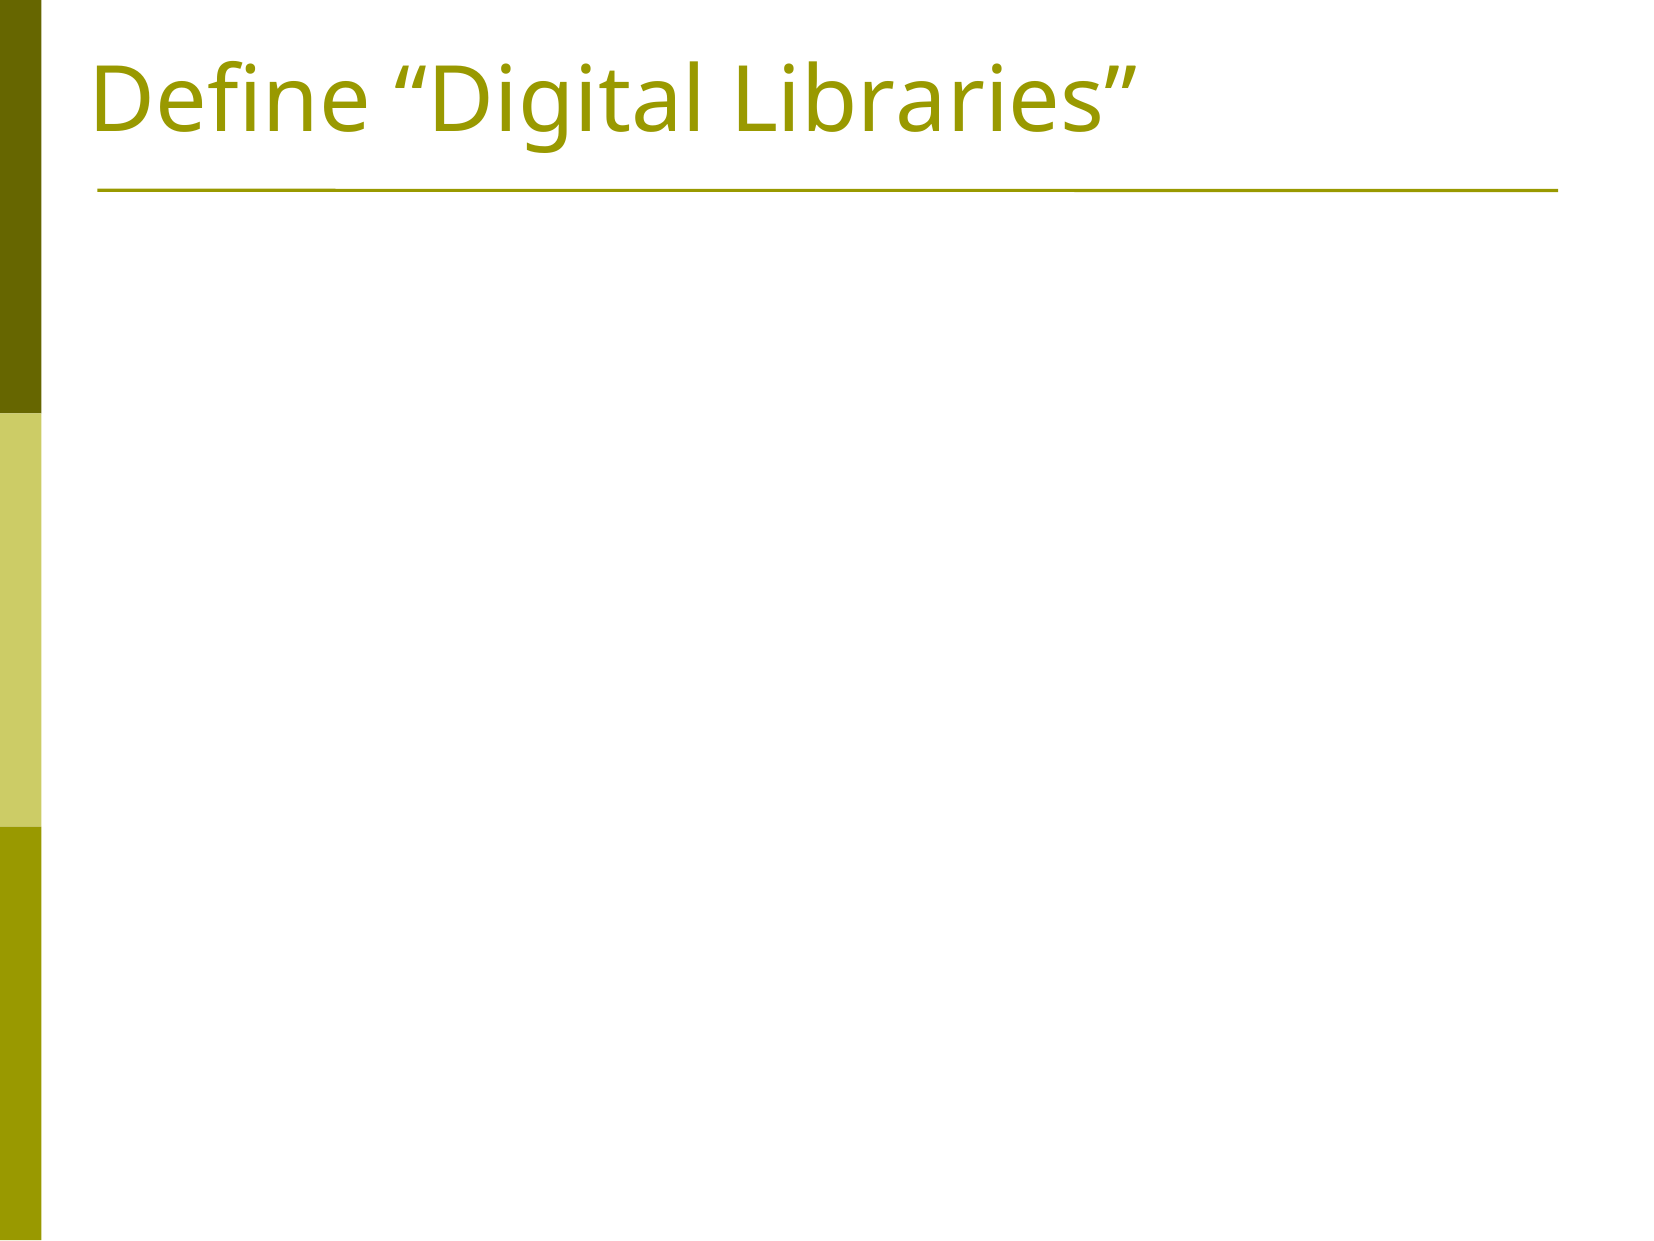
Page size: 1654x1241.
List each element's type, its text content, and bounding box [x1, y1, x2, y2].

title Define “Digital Libraries” [88, 13, 1577, 178]
